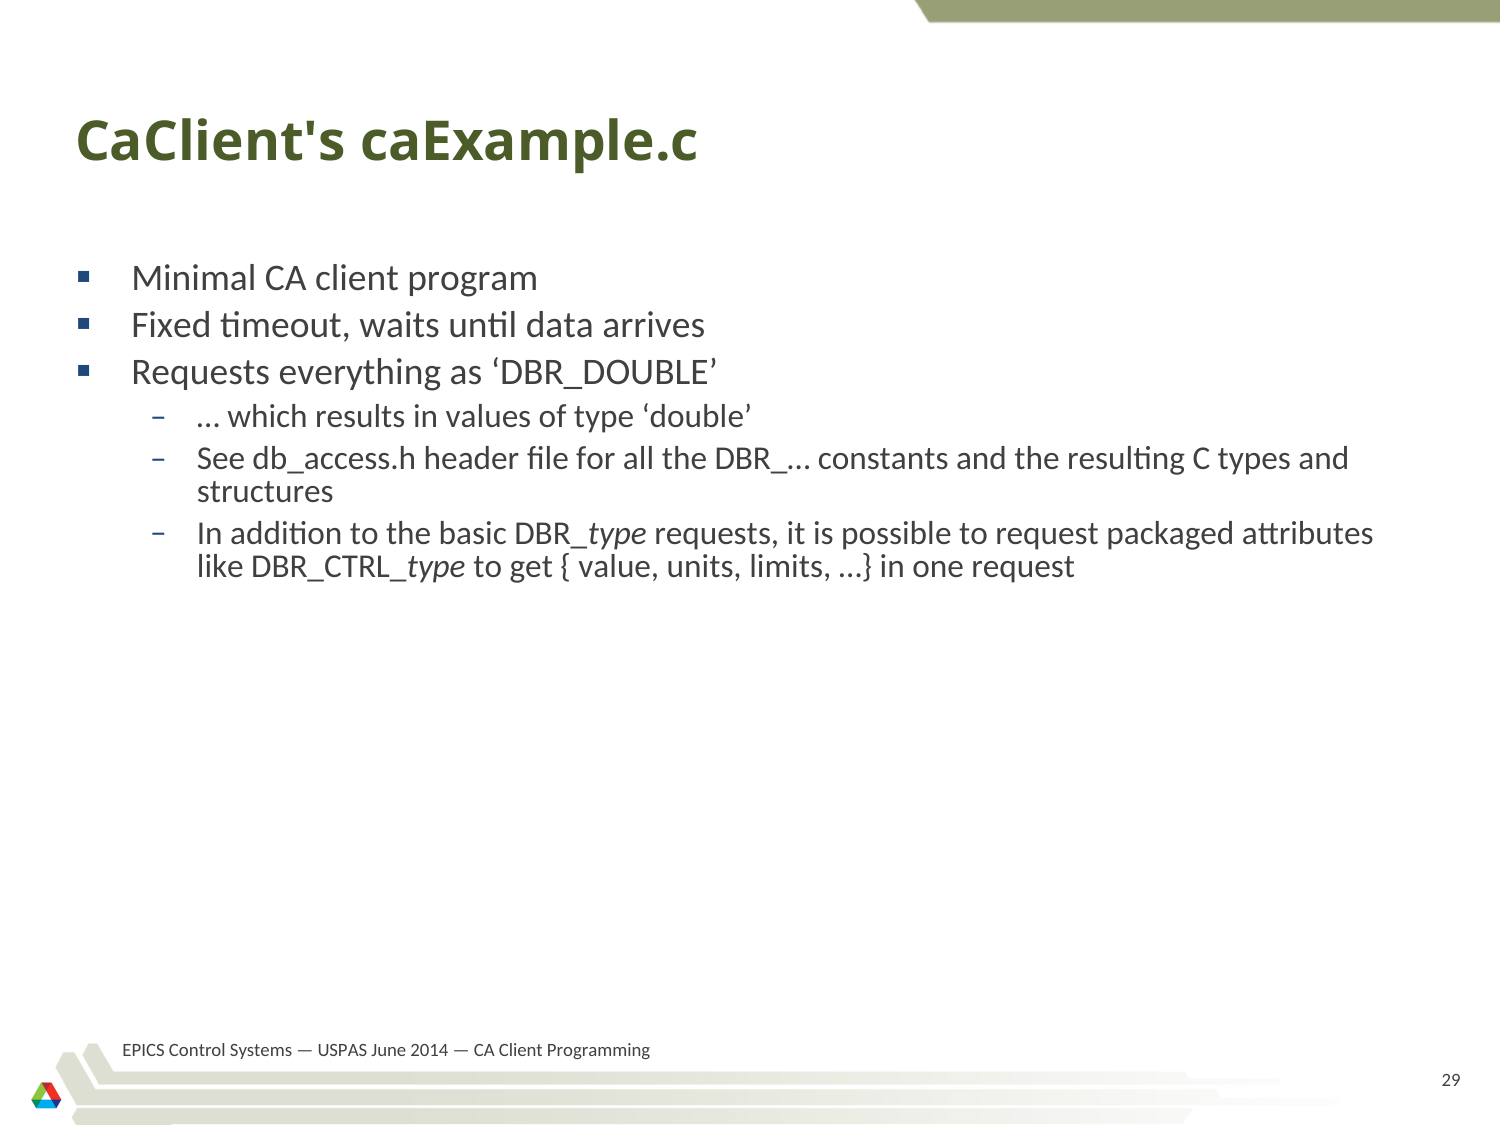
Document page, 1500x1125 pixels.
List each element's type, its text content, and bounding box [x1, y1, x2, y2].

picture [0, 0, 1500, 24]
list Minimal CA client program Fixed timeout, waits until data arrives Requests everything as ‘DBR_DOUBLE’ … which results in values of type ‘double’ See db_access.h header file for all the DBR_… constants and the resulting C types and structures In addition to the basic DBR_type requests, it is possible to request packaged attributes like DBR_CTRL_type to get { value, units, limits, …} in one request [75, 262, 1426, 648]
picture [0, 1037, 1500, 1125]
title CaClient's caExample.c [75, 106, 1426, 171]
